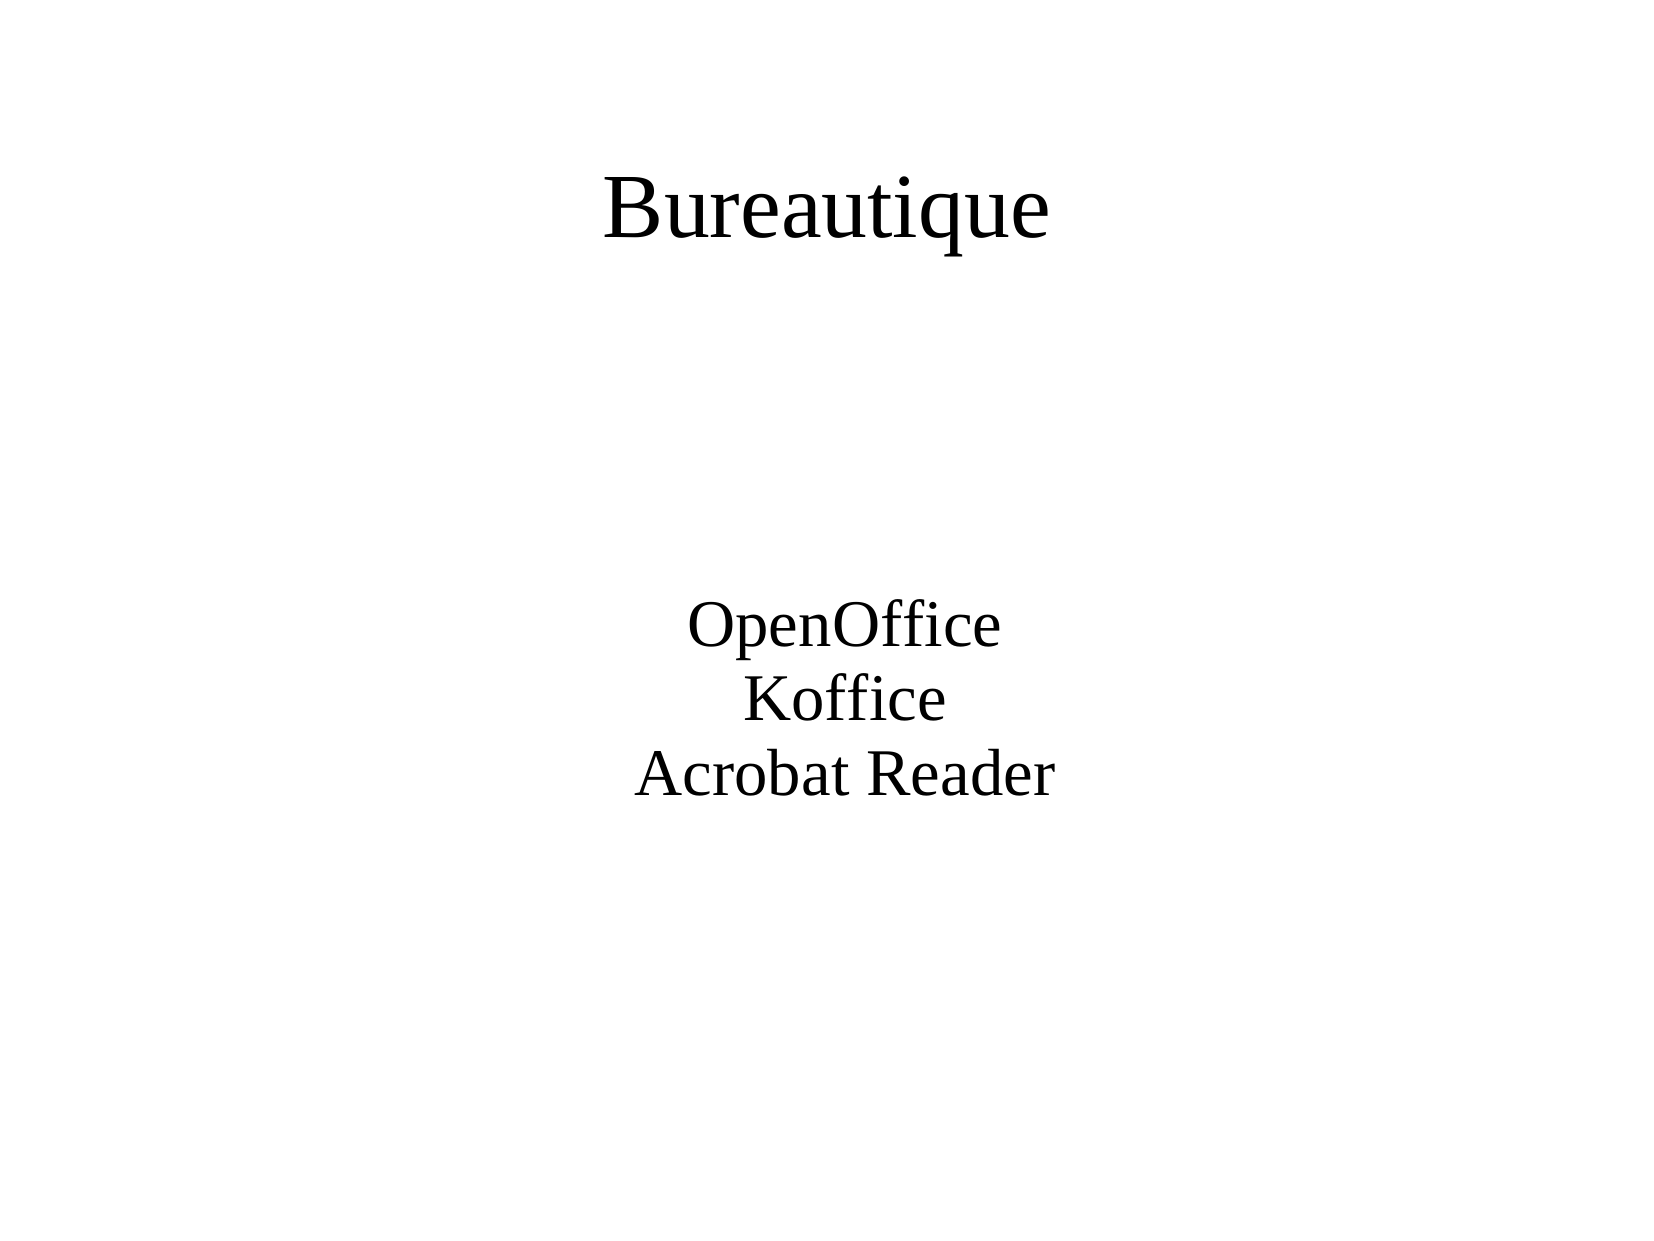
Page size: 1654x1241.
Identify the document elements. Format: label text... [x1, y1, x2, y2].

subtitle OpenOffice Koffice Acrobat Reader [121, 344, 1534, 1127]
title Bureautique [121, 102, 1534, 311]
